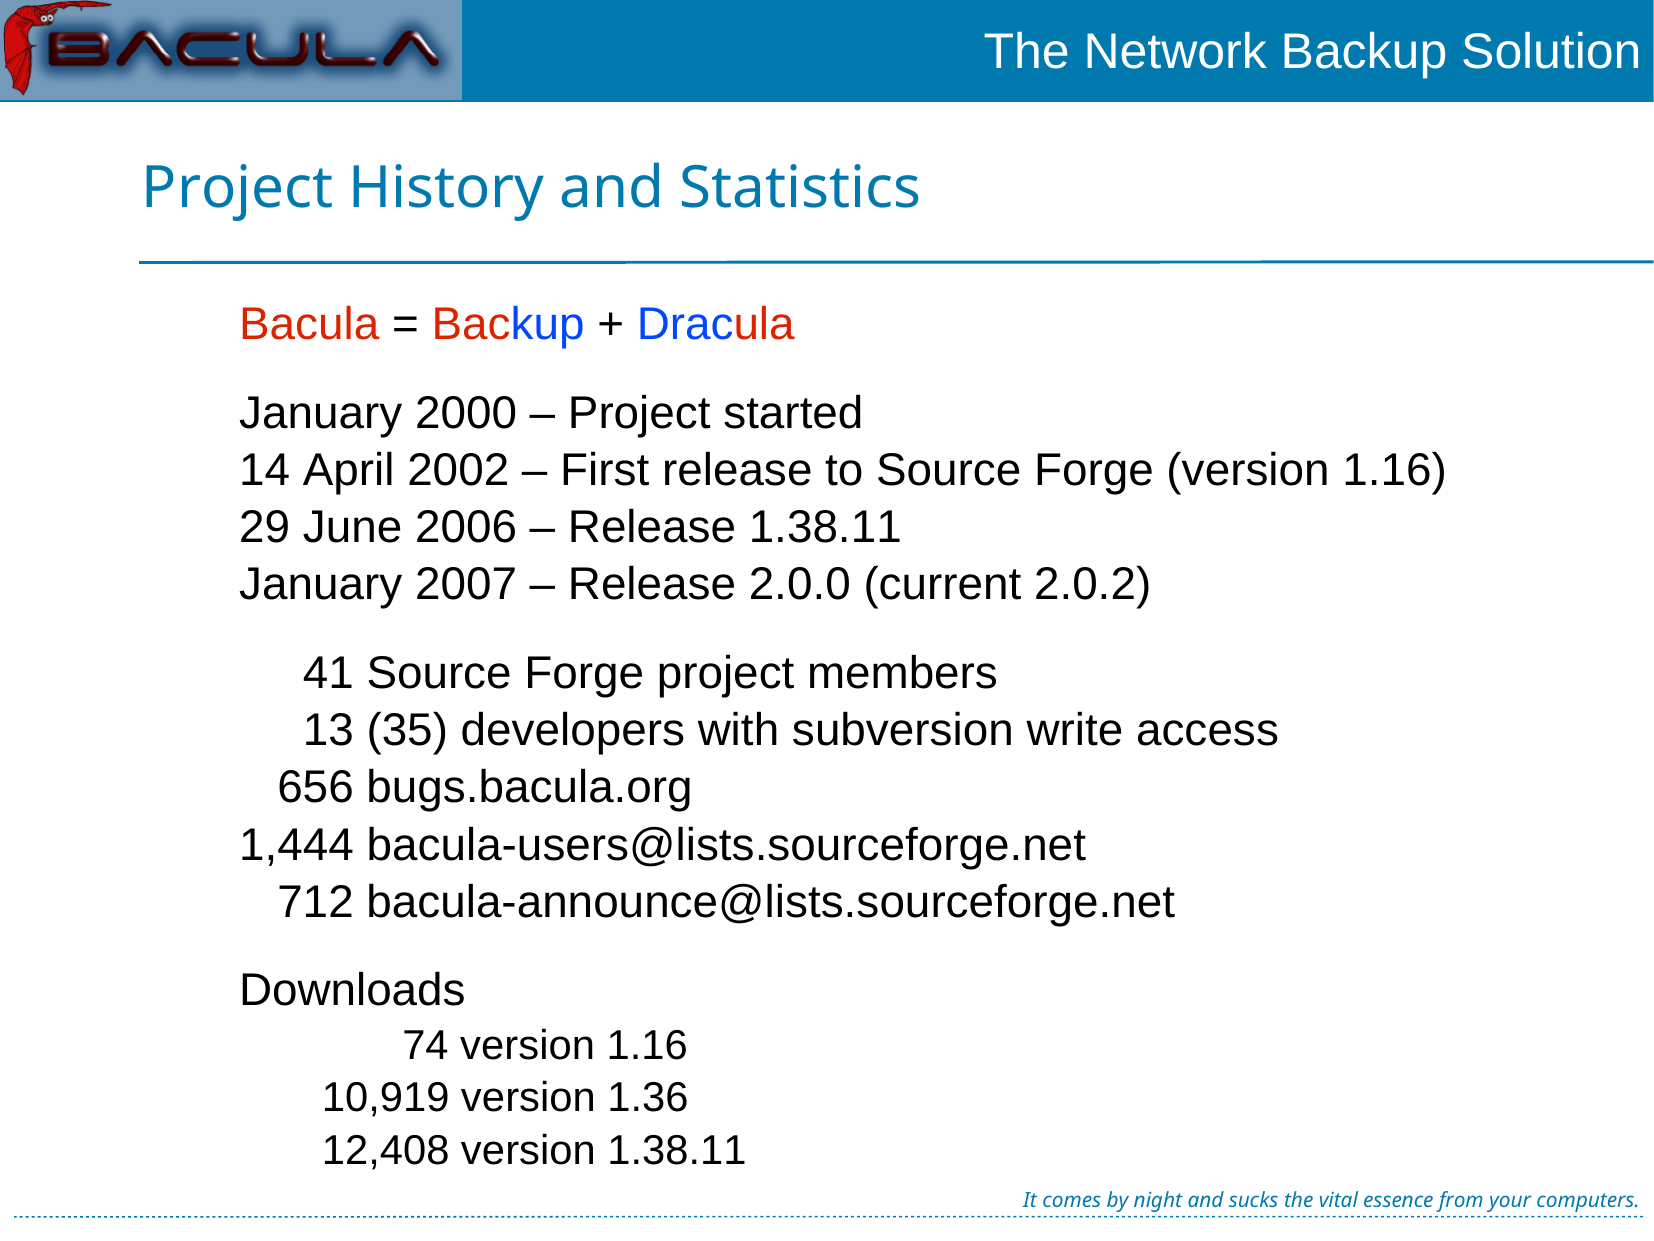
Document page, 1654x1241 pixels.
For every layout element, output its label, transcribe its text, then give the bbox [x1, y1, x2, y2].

list Bacula = Backup + Dracula January 2000 – Project started 14 April 2002 – First release to Source Forge (version 1.16) 29 June 2006 – Release 1.38.11 January 2007 – Release 2.0.0 (current 2.0.2) 41 Source Forge project members 13 (35) developers with subversion write access 656 bugs.bacula.org 1,444 bacula-users@lists.sourceforge.net 712 bacula-announce@lists.sourceforge.net Downloads 74 version 1.16 10,919 version 1.36 12,408 version 1.38.11 [144, 298, 1538, 1241]
picture [0, 0, 461, 99]
title Project History and Statistics [141, 112, 1501, 226]
